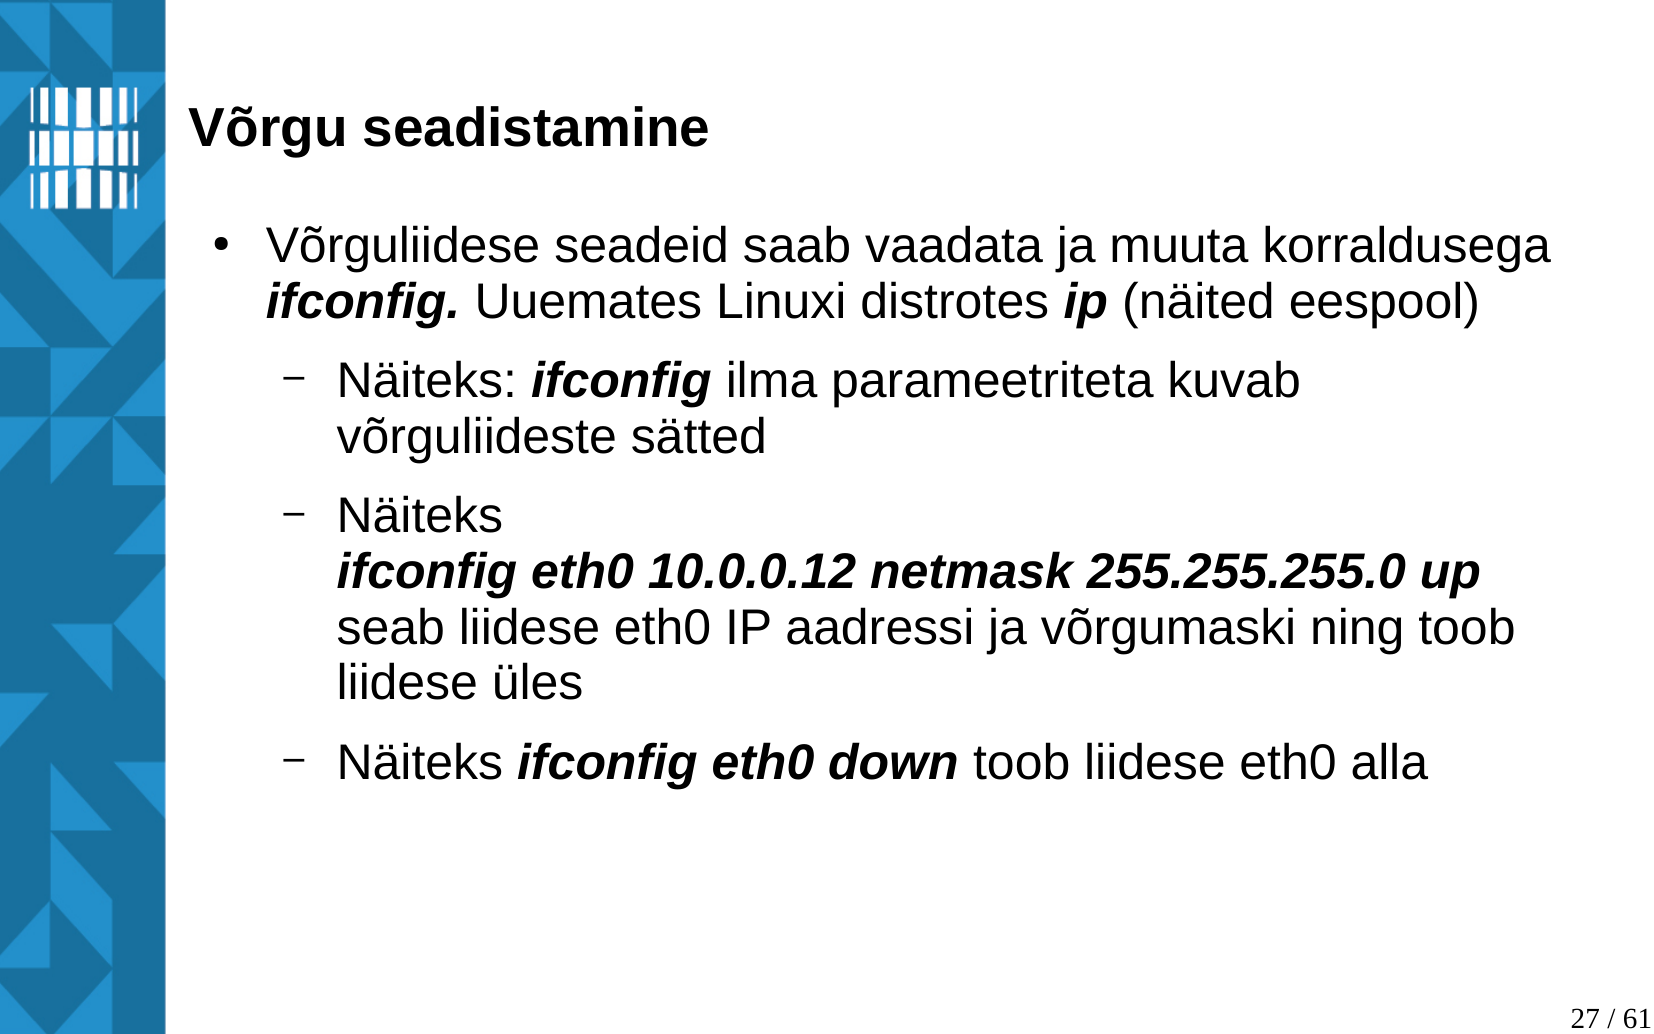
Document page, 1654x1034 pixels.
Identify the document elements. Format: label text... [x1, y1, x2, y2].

title Võrgu seadistamine [188, 41, 1654, 214]
list Võrguliidese seadeid saab vaadata ja muuta korraldusega ifconfig. Uuemates Linuxi distrotes ip (näited eespool) Näiteks: ifconfig ilma parameetriteta kuvab võrguliideste sätted Näiteks ifconfig eth0 10.0.0.12 netmask 255.255.255.0 up seab liidese eth0 IP aadressi ja võrgumaski ning toob liidese üles Näiteks ifconfig eth0 down toob liidese eth0 alla [194, 217, 1565, 886]
